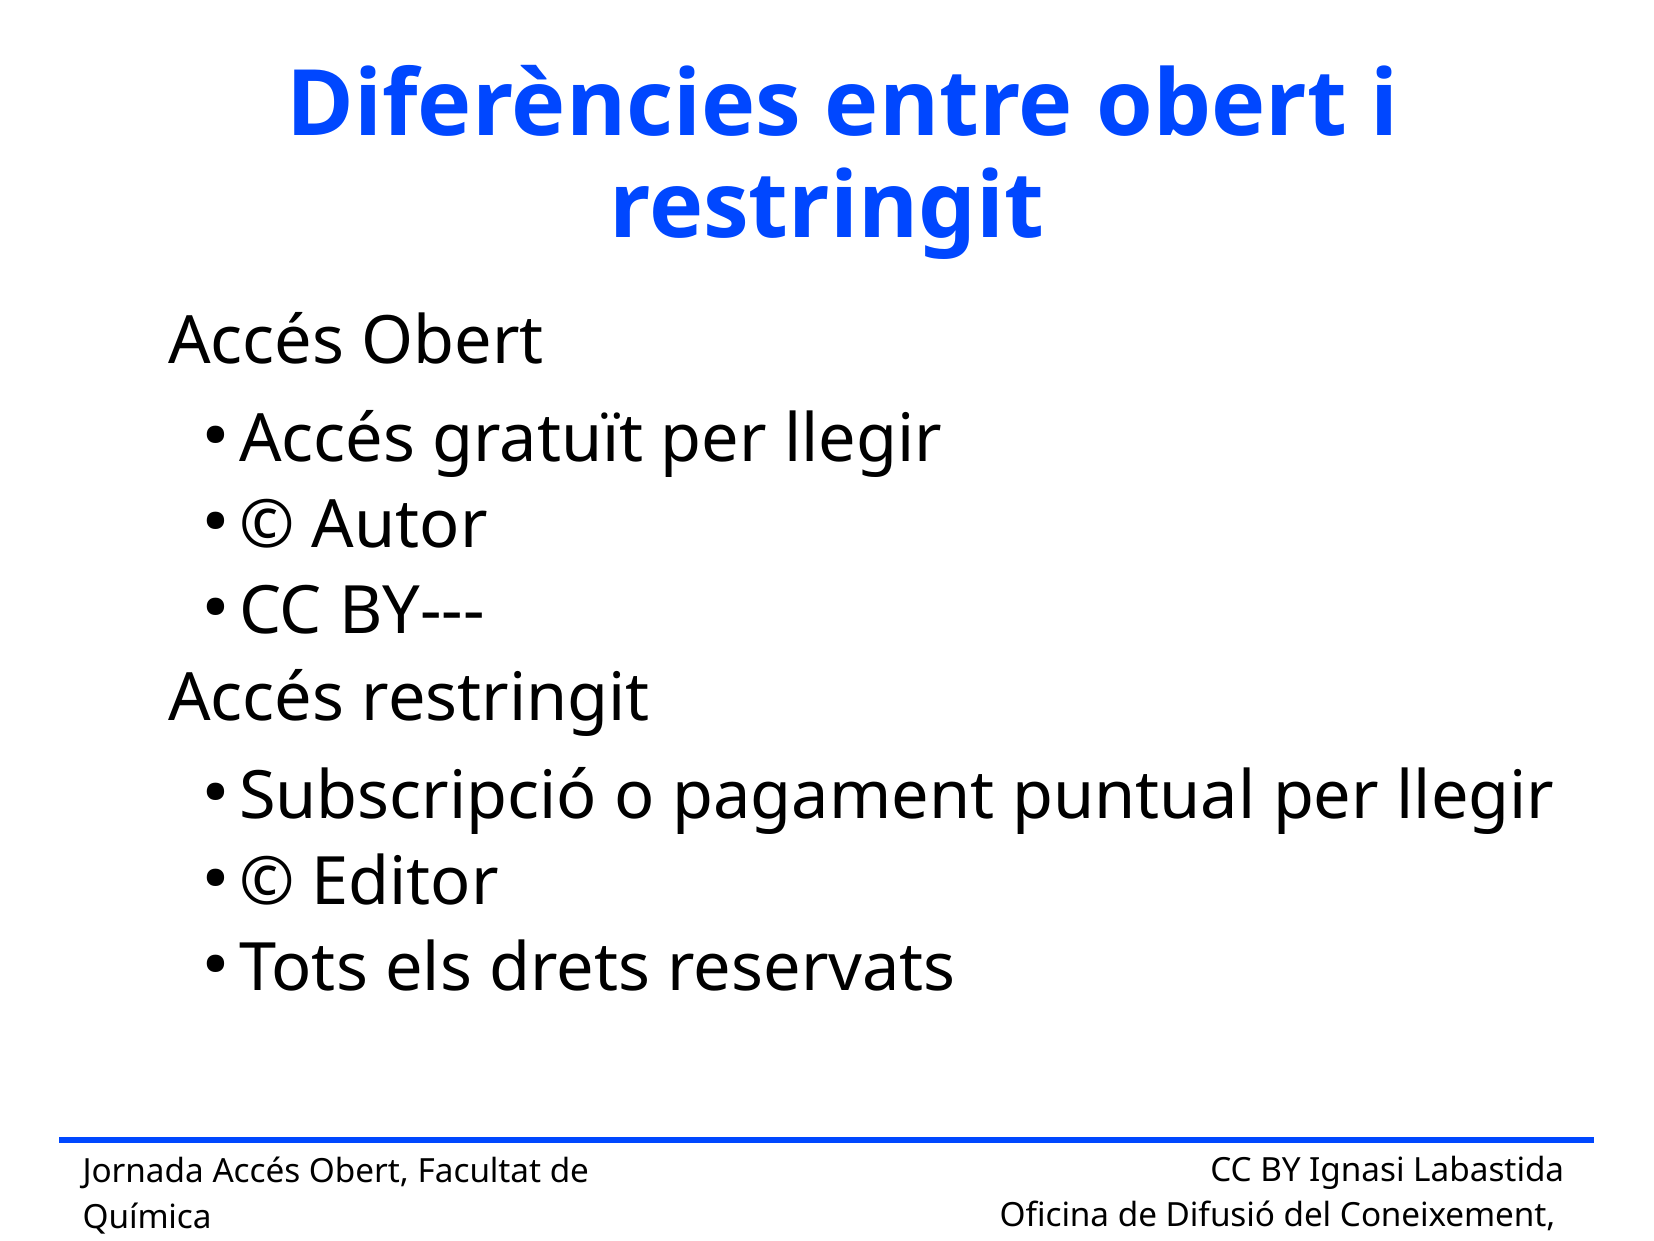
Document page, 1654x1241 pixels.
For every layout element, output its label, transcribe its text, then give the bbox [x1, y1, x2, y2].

title Diferències entre obert i restringit [82, 38, 1571, 267]
list Accés Obert Accés gratuït per llegir © Autor CC BY--- Accés restringit Subscripció o pagament puntual per llegir © Editor Tots els drets reservats [82, 291, 1571, 1111]
